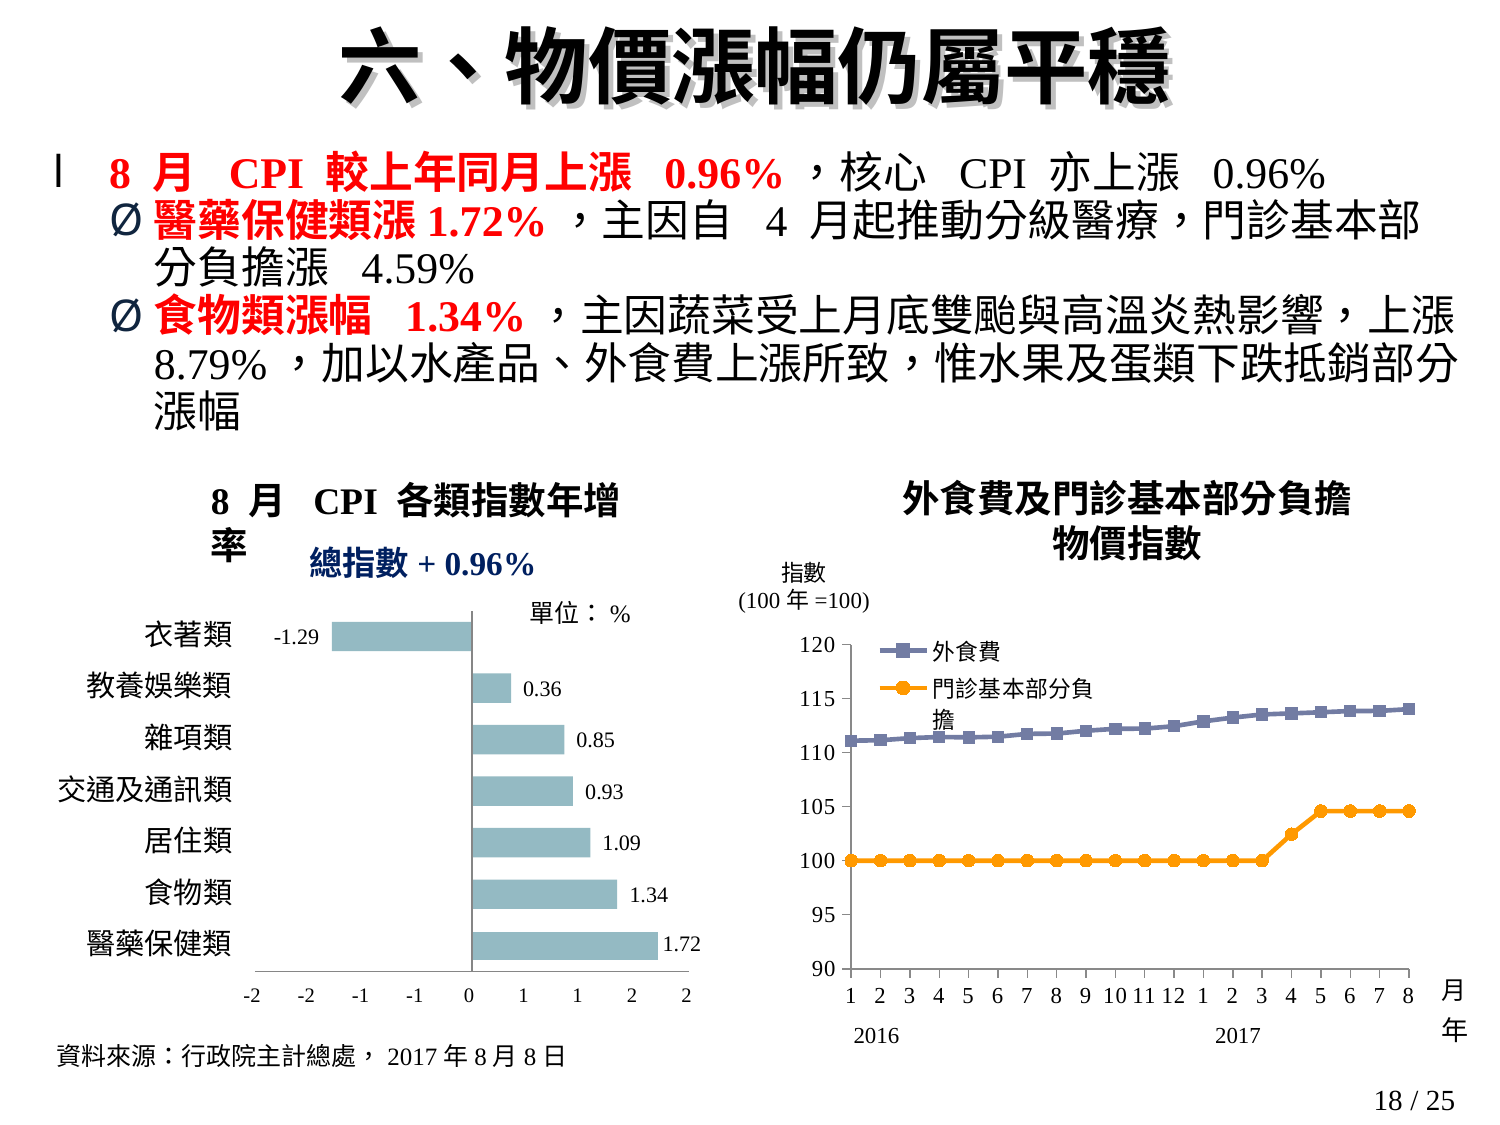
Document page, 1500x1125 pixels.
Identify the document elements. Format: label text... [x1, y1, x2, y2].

text_box 8 月 CPI 較上年同月上漲 0.96%，核心 CPI 亦上漲 0.96% 醫藥保健類漲1.72%，主因自 4 月起推動分級醫療，門診基本部 分負擔漲 4.59% 食物類漲幅 1.34%，主因蔬菜受上月底雙颱與高溫炎熱影響，上漲 8.79%，加以水產品、外食費上漲所致，惟水果及蛋類下跌抵銷部分 漲幅 [4, 149, 1482, 469]
text_box 單位：% [514, 590, 668, 597]
text_box 外食費及門診基本部分負擔 物價指數 [785, 467, 1470, 574]
text_box 年 [1425, 1005, 1474, 1054]
text_box 月 [1426, 967, 1474, 1005]
text_box 指數 (100年=100) [715, 551, 893, 648]
text_box 總指數+ 0.96% [140, 534, 706, 591]
text_box 六、物價漲幅仍屬平穩 [4, 0, 1500, 129]
picture [11, 597, 722, 1010]
text_box 資料來源：行政院主計總處，2017年8月8日 [41, 1030, 1390, 1077]
text_box 2016 2017 [804, 1013, 1471, 1058]
text_box 8 月 CPI 各類指數年增率 [195, 469, 674, 534]
chart [799, 622, 1416, 1020]
